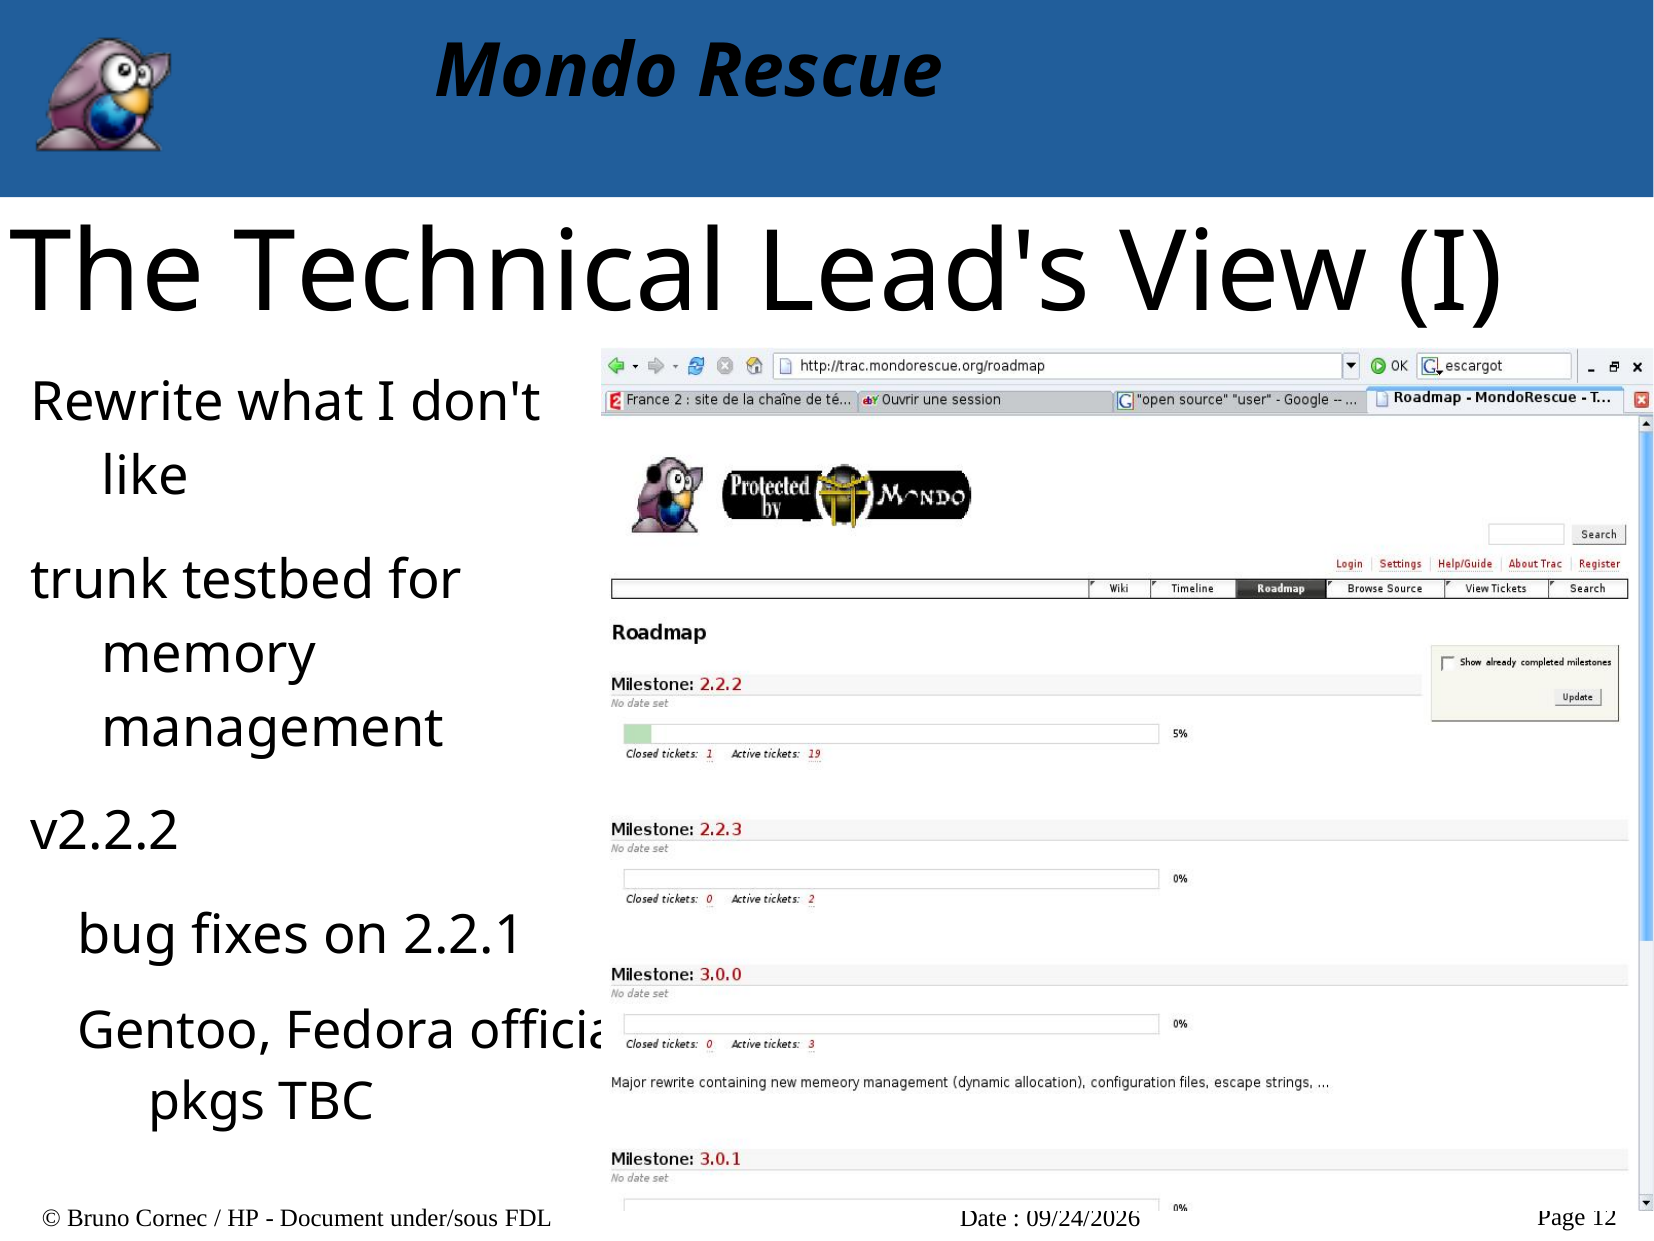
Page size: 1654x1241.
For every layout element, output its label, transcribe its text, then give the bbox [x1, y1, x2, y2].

picture [601, 347, 1654, 1211]
list Rewrite what I don't like trunk testbed for memory management v2.2.2 bug fixes on 2.2.1 Gentoo, Fedora official pkgs TBC [18, 362, 635, 1241]
picture [0, 0, 211, 199]
text_box The Technical Lead's View (I) [9, 189, 1617, 330]
